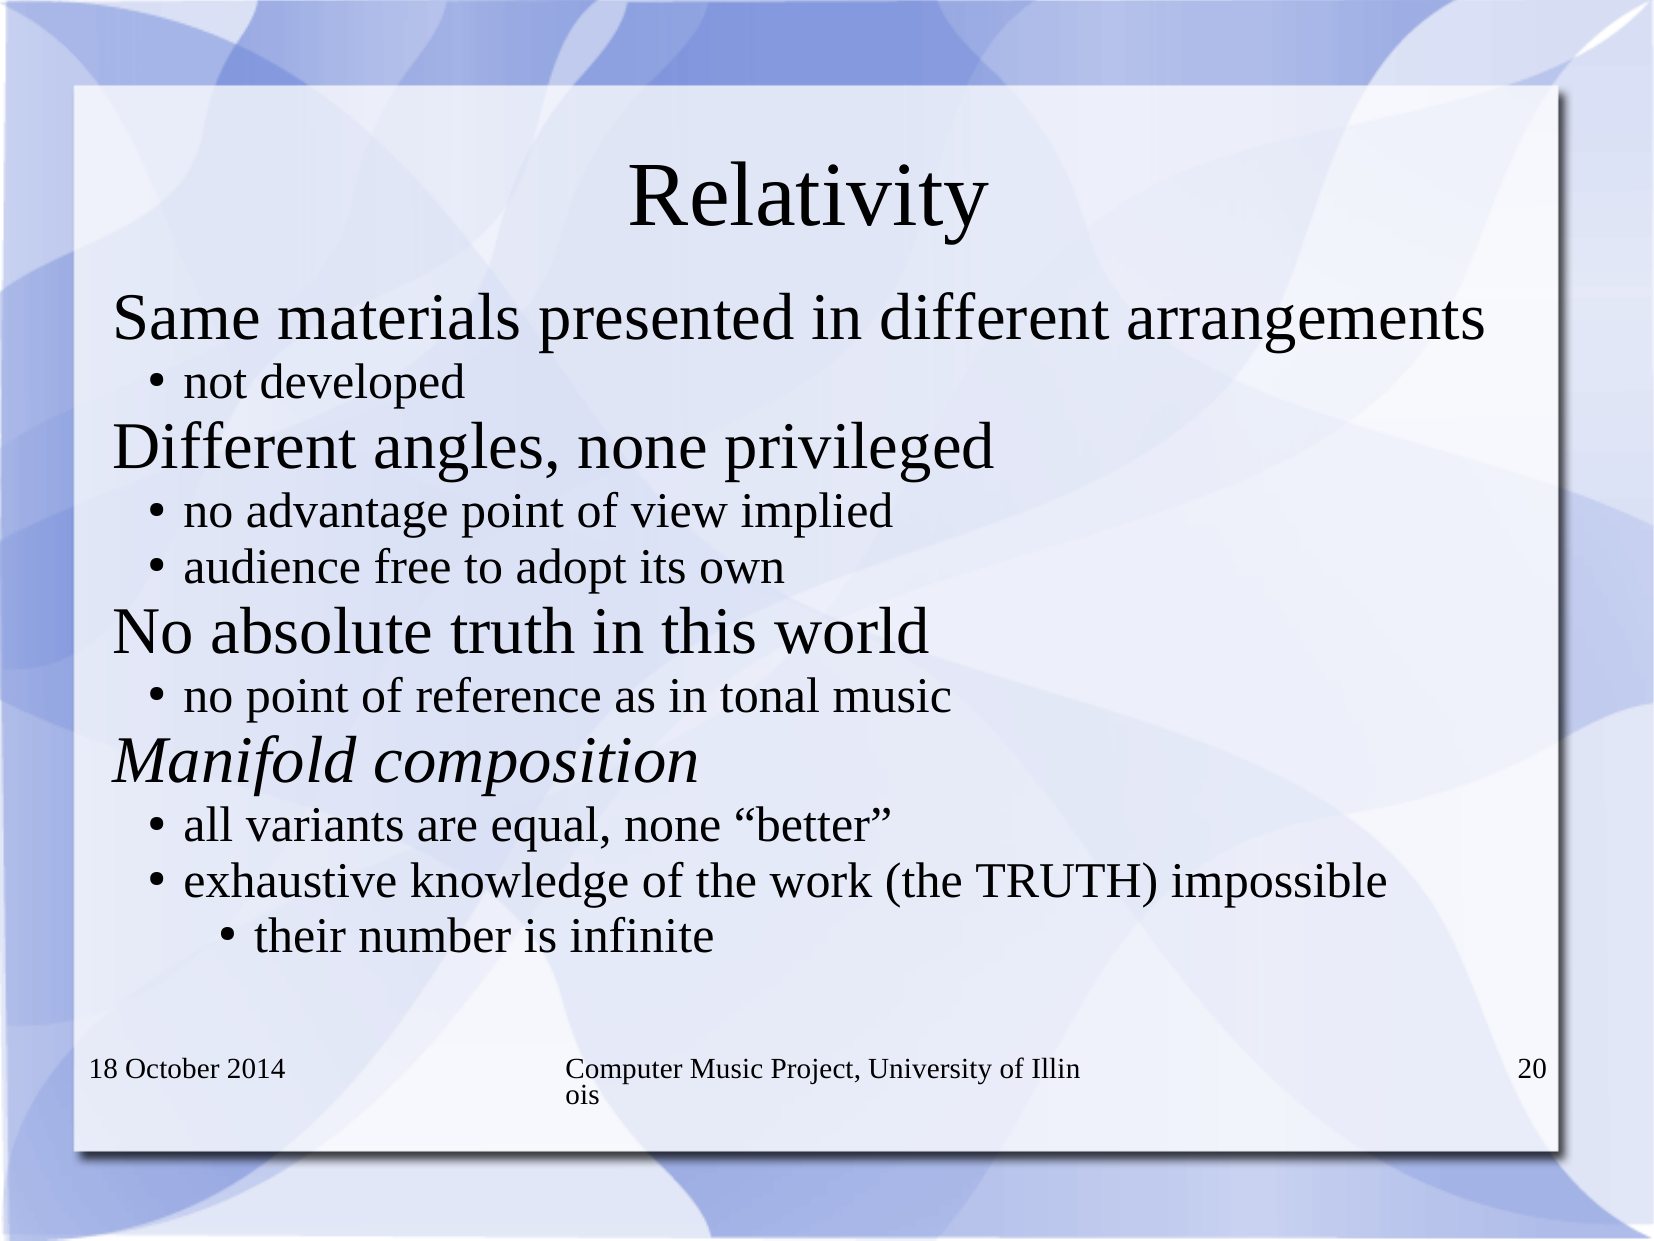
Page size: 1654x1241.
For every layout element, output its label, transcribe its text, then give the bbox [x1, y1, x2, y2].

subtitle Same materials presented in different arrangements not developed Different angles, none privileged no advantage point of view implied audience free to adopt its own No absolute truth in this world no point of reference as in tonal music Manifold composition all variants are equal, none “better” exhaustive knowledge of the work (the TRUTH) impossible their number is infinite [112, 279, 1538, 964]
title Relativity [82, 98, 1536, 291]
picture [0, 0, 1654, 1241]
